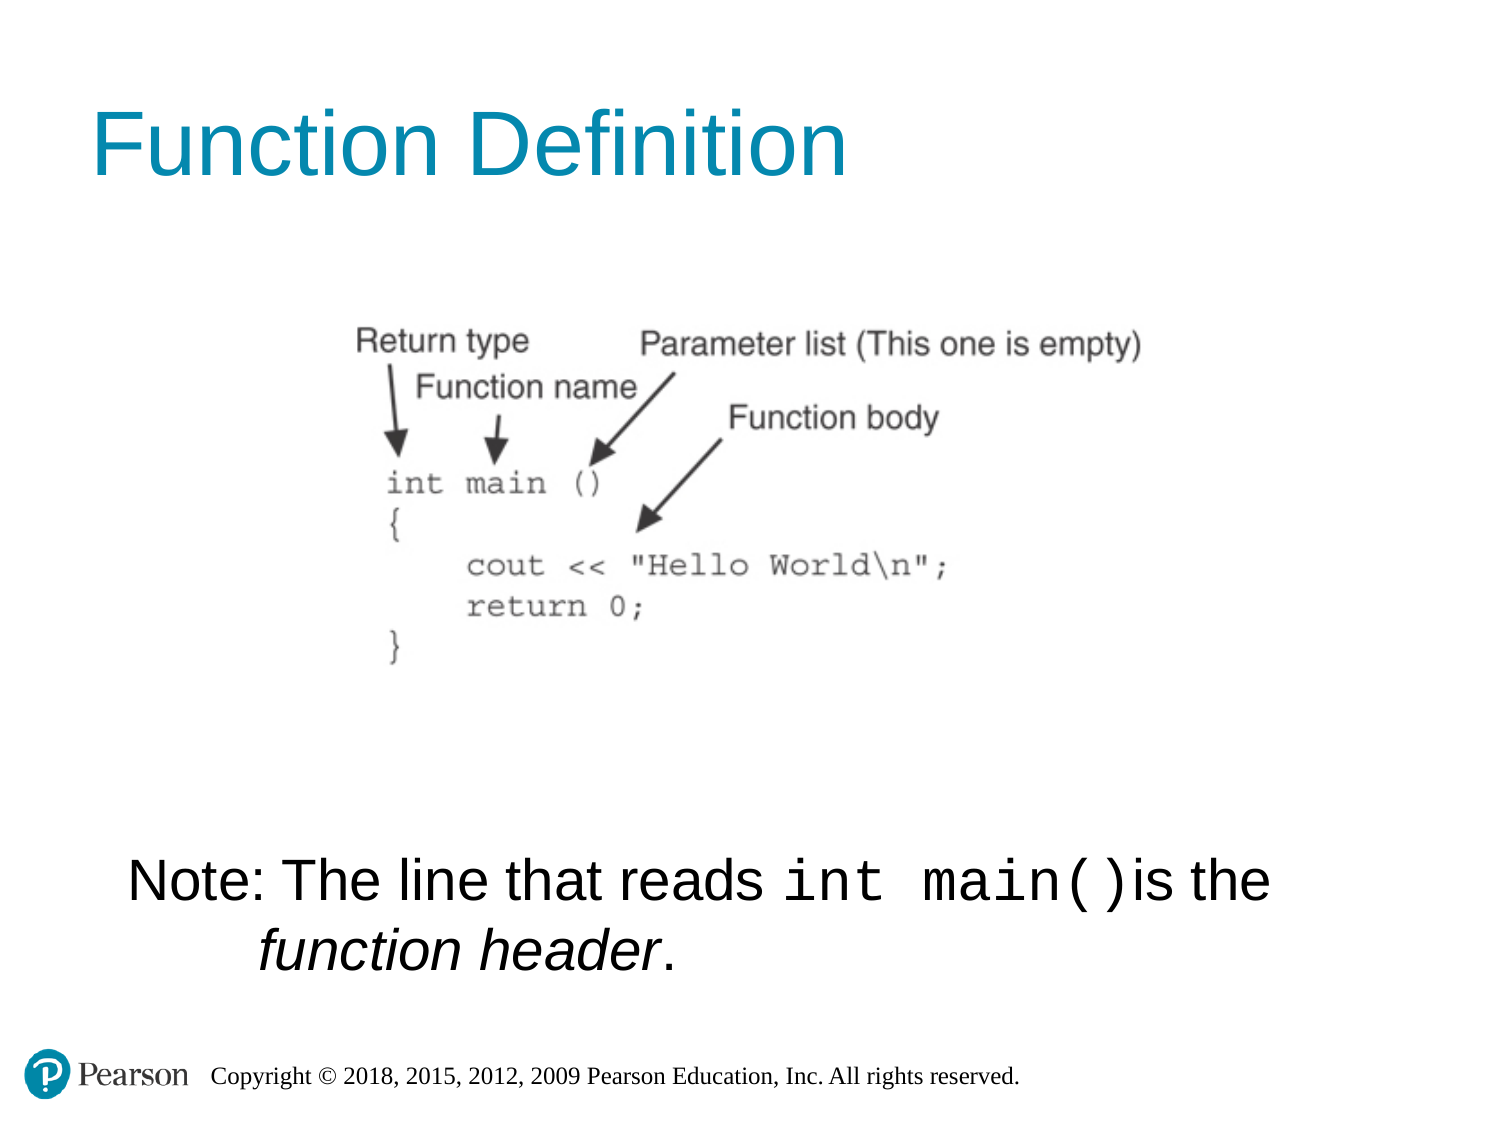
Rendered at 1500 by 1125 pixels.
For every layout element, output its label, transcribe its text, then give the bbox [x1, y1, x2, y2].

title Function Definition [75, 45, 1426, 233]
text_box Note: The line that reads int main()is the function header. [112, 834, 1307, 991]
picture [356, 324, 1144, 667]
